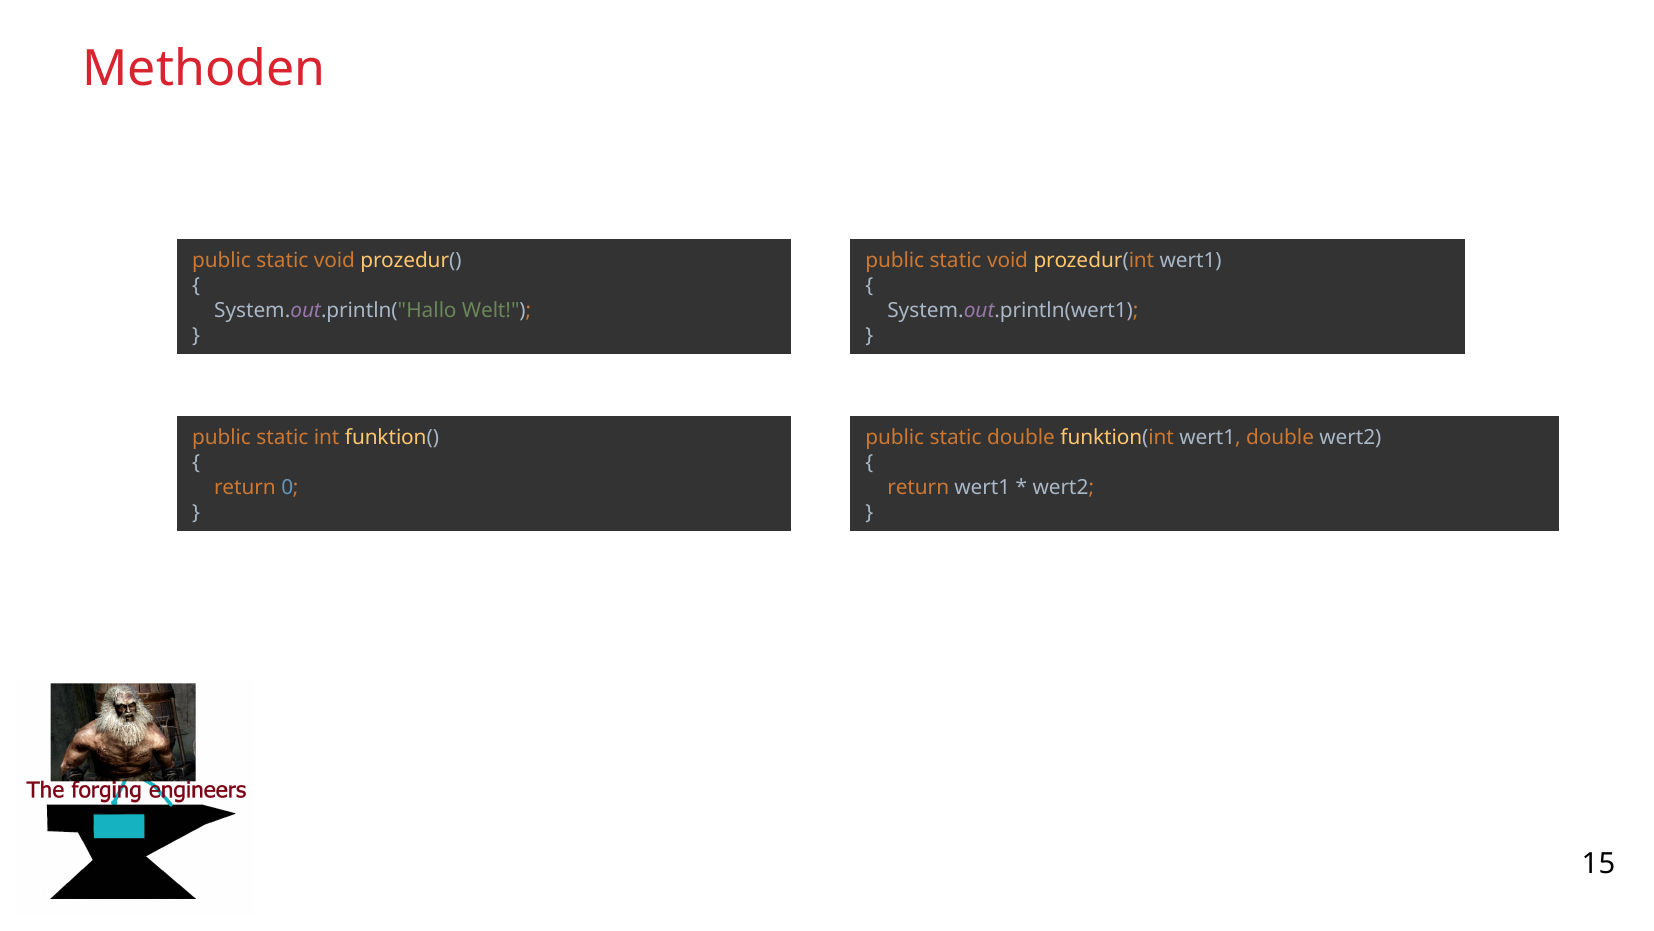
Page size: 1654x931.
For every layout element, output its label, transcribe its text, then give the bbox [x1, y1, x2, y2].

text_box public static void prozedur(int wert1) { System.out.println(wert1); } [850, 239, 1465, 354]
picture [17, 679, 254, 916]
text_box public static double funktion(int wert1, double wert2) { return wert1 * wert2; } [850, 416, 1559, 531]
title Methoden [82, 37, 1571, 95]
text_box public static void prozedur() { System.out.println("Hallo Welt!"); } [177, 239, 791, 354]
text_box public static int funktion() { return 0; } [177, 416, 791, 531]
